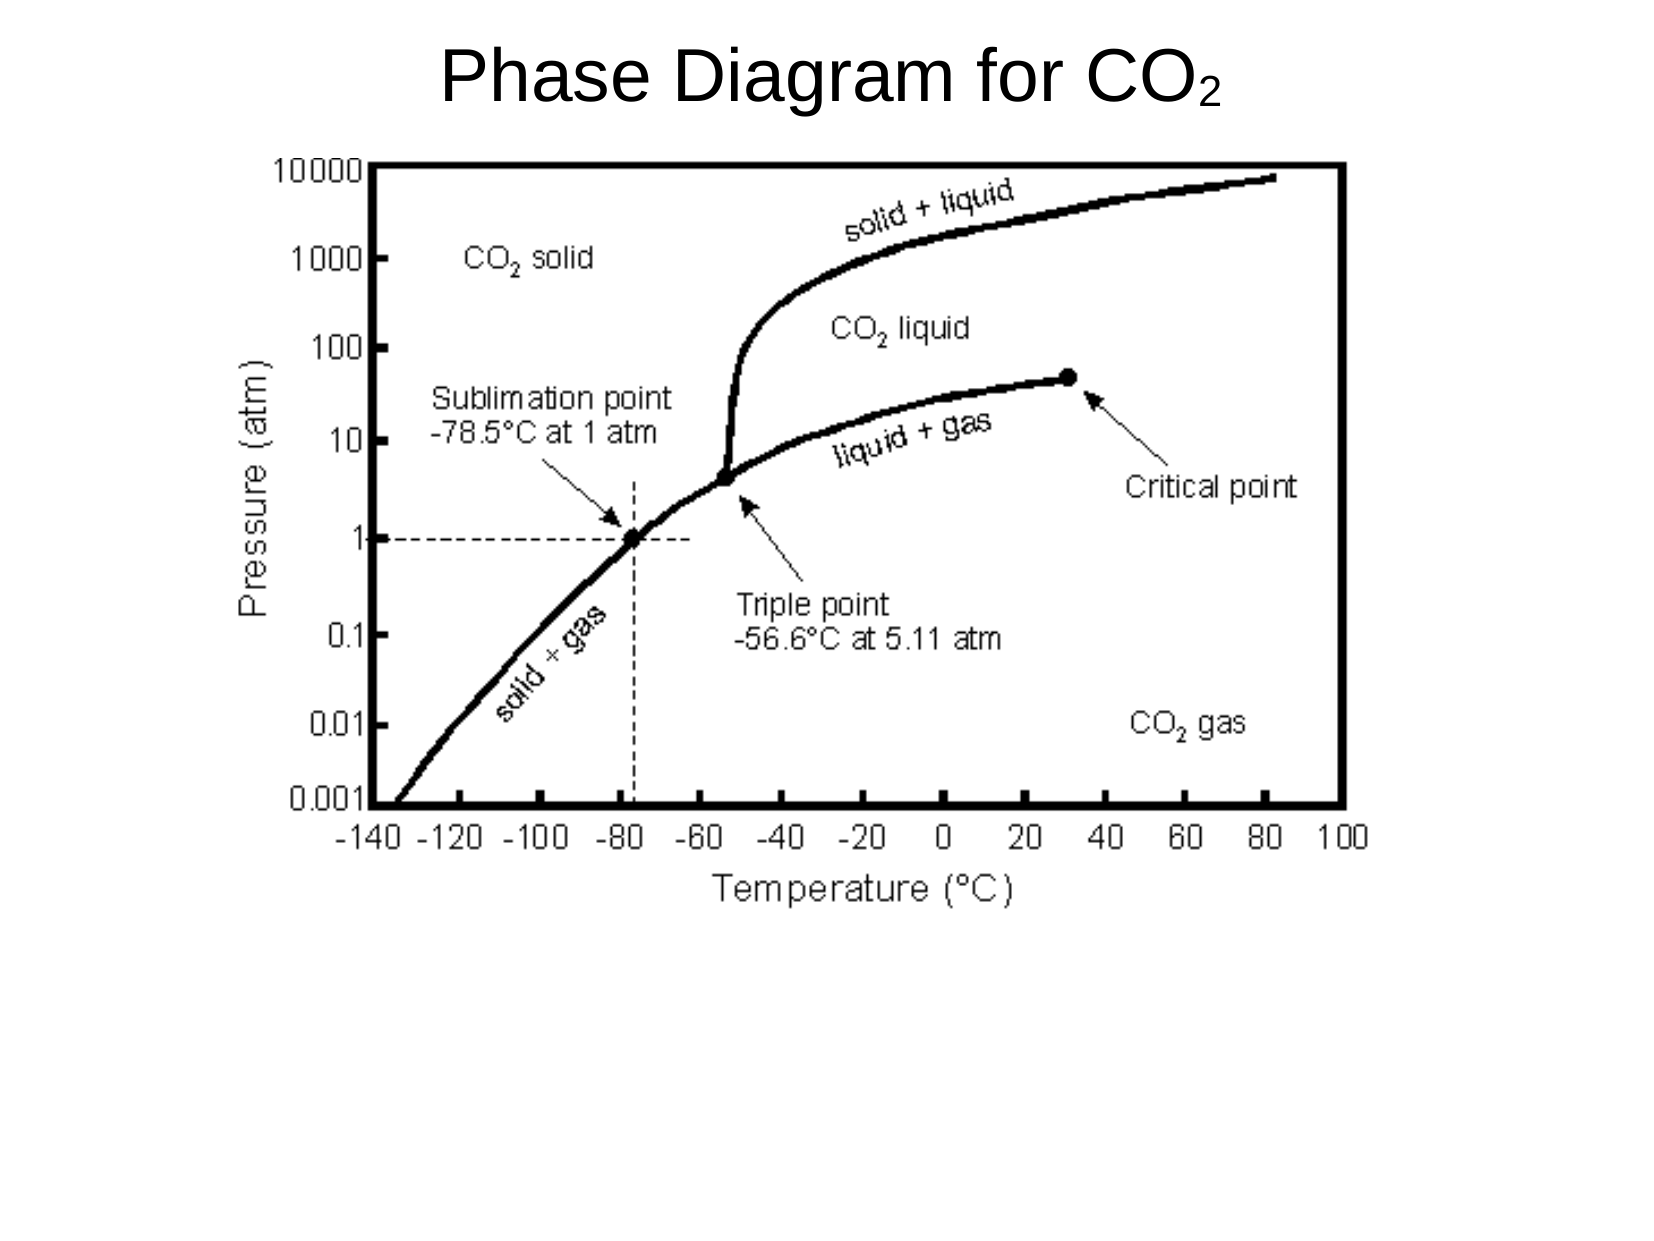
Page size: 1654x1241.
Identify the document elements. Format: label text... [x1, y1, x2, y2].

title Phase Diagram for CO2 [86, 0, 1576, 151]
picture [237, 158, 1370, 920]
